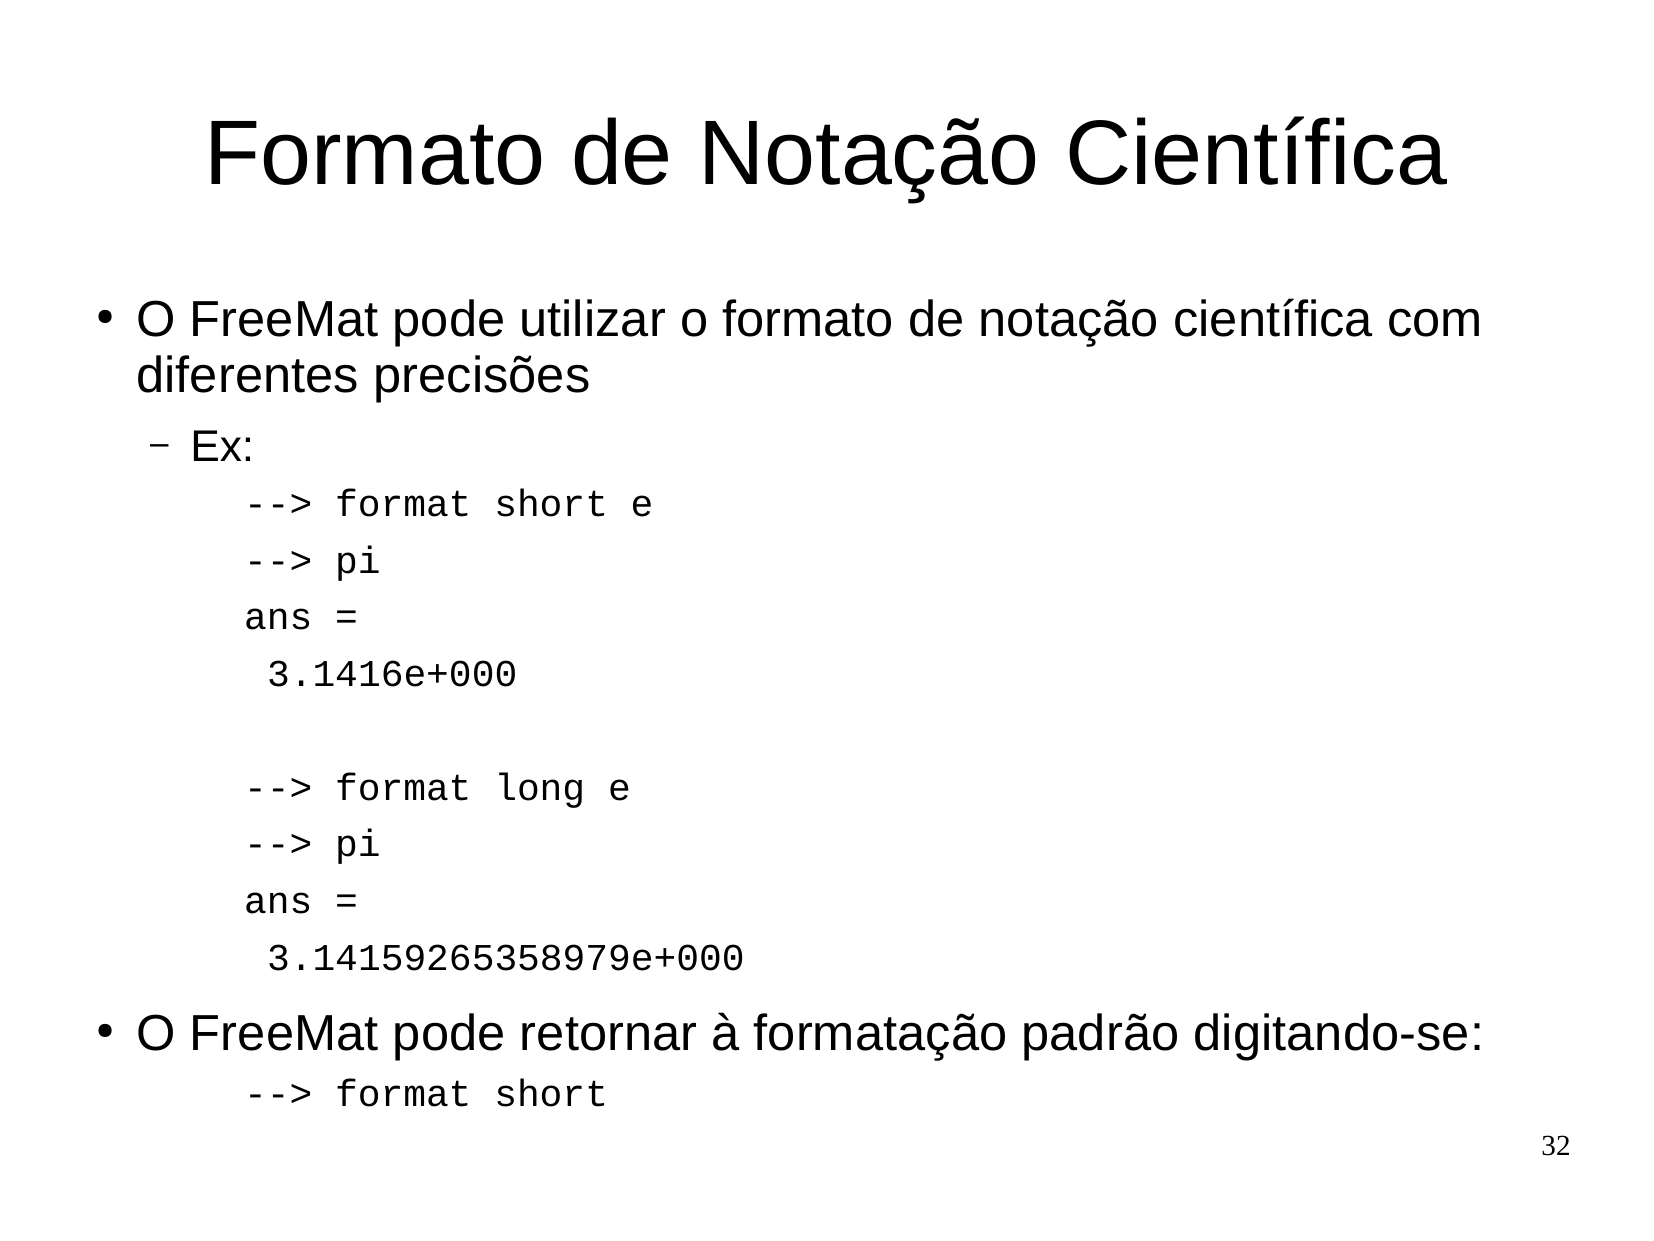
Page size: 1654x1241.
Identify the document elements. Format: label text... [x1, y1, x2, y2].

title Formato de Notação Científica [82, 49, 1571, 257]
list O FreeMat pode utilizar o formato de notação científica com diferentes precisões Ex: --> format short e --> pi ans = 3.1416e+000 --> format long e --> pi ans = 3.14159265358979e+000 O FreeMat pode retornar à formatação padrão digitando-se: --> format short [82, 290, 1571, 1123]
